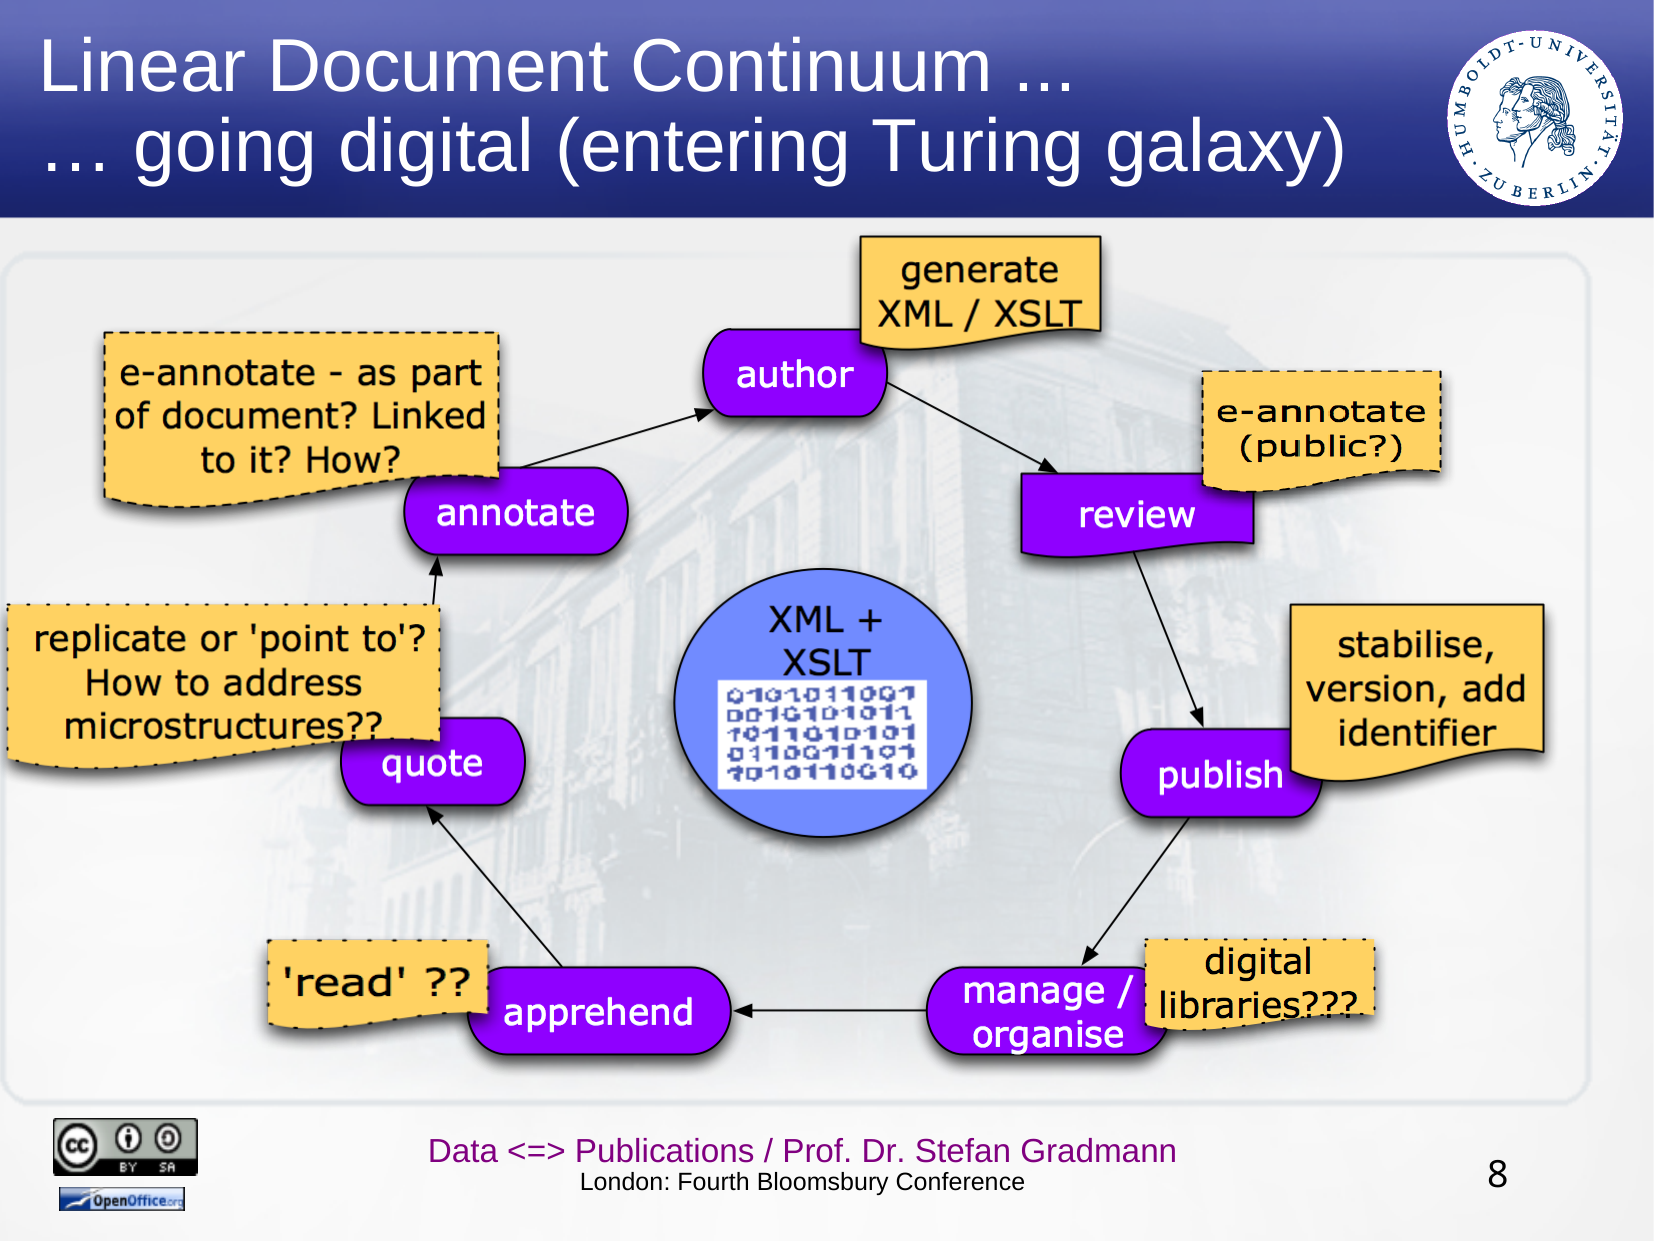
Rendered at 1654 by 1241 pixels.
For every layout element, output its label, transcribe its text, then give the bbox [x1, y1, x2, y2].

title Linear Document Continuum ... … going digital (entering Turing galaxy) [23, 4, 1418, 211]
picture [0, 0, 1654, 1241]
